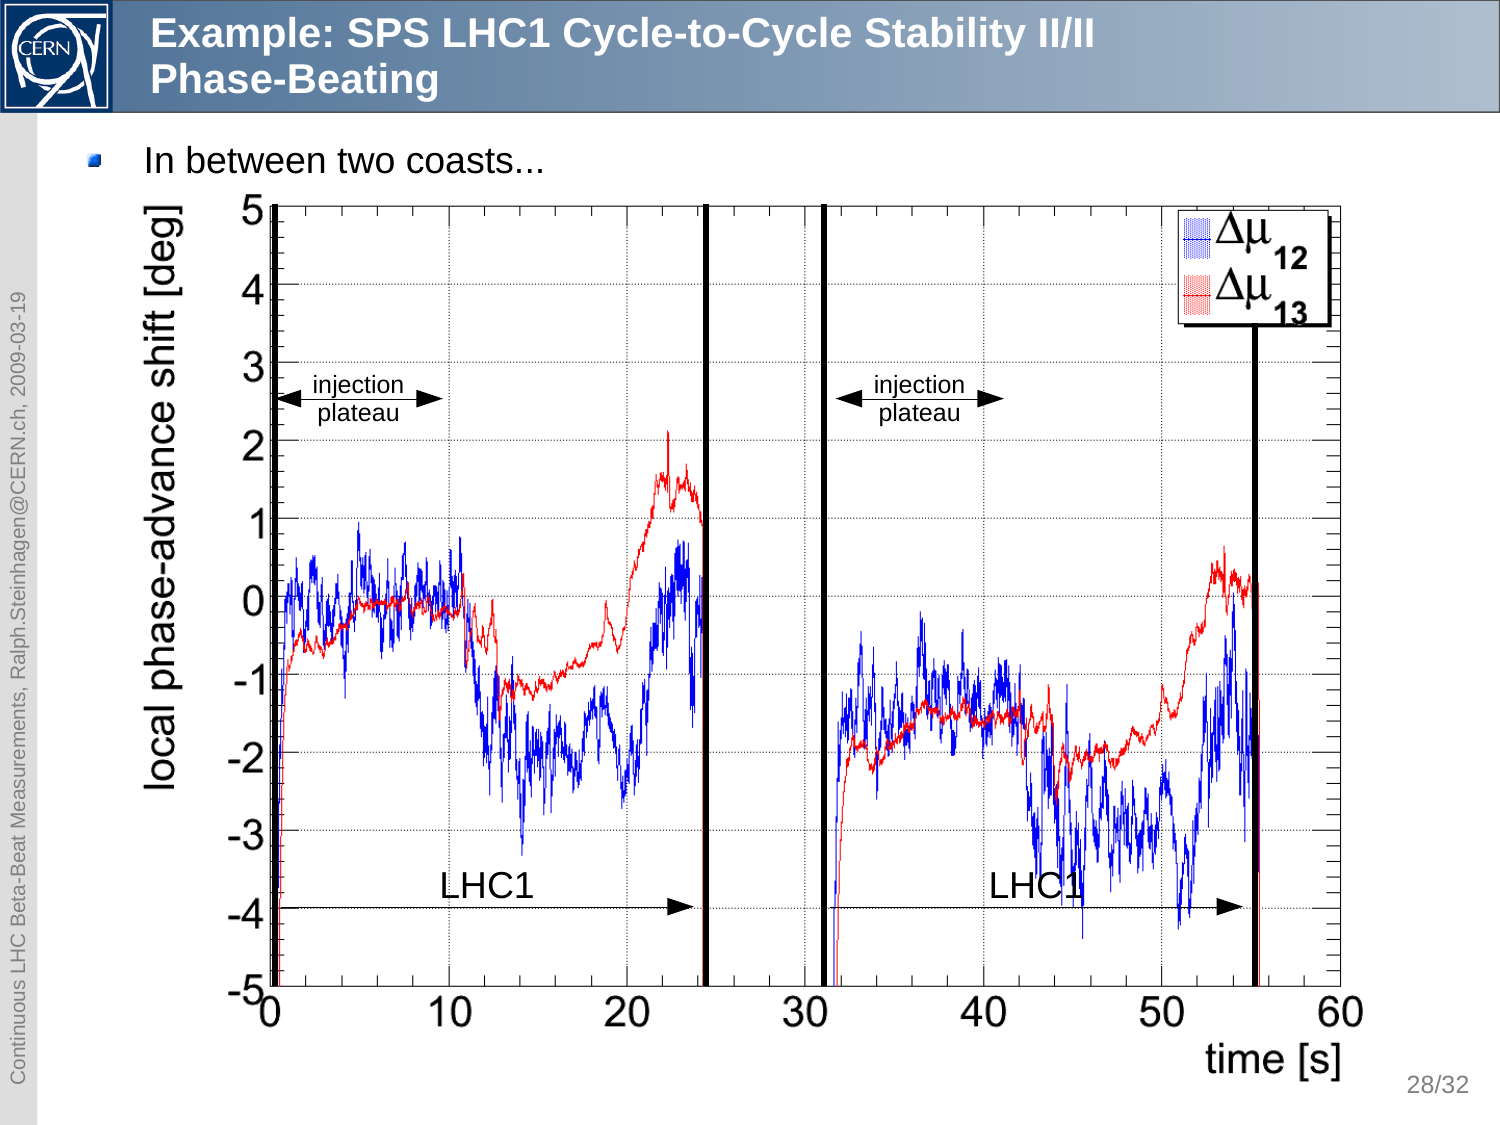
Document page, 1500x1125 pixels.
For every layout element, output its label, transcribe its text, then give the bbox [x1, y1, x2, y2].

picture [121, 188, 1365, 1095]
title Example: SPS LHC1 Cycle-to-Cycle Stability II/II Phase-Beating [150, 7, 1344, 106]
picture [0, 0, 113, 113]
list In between two coasts... [87, 137, 1438, 1016]
